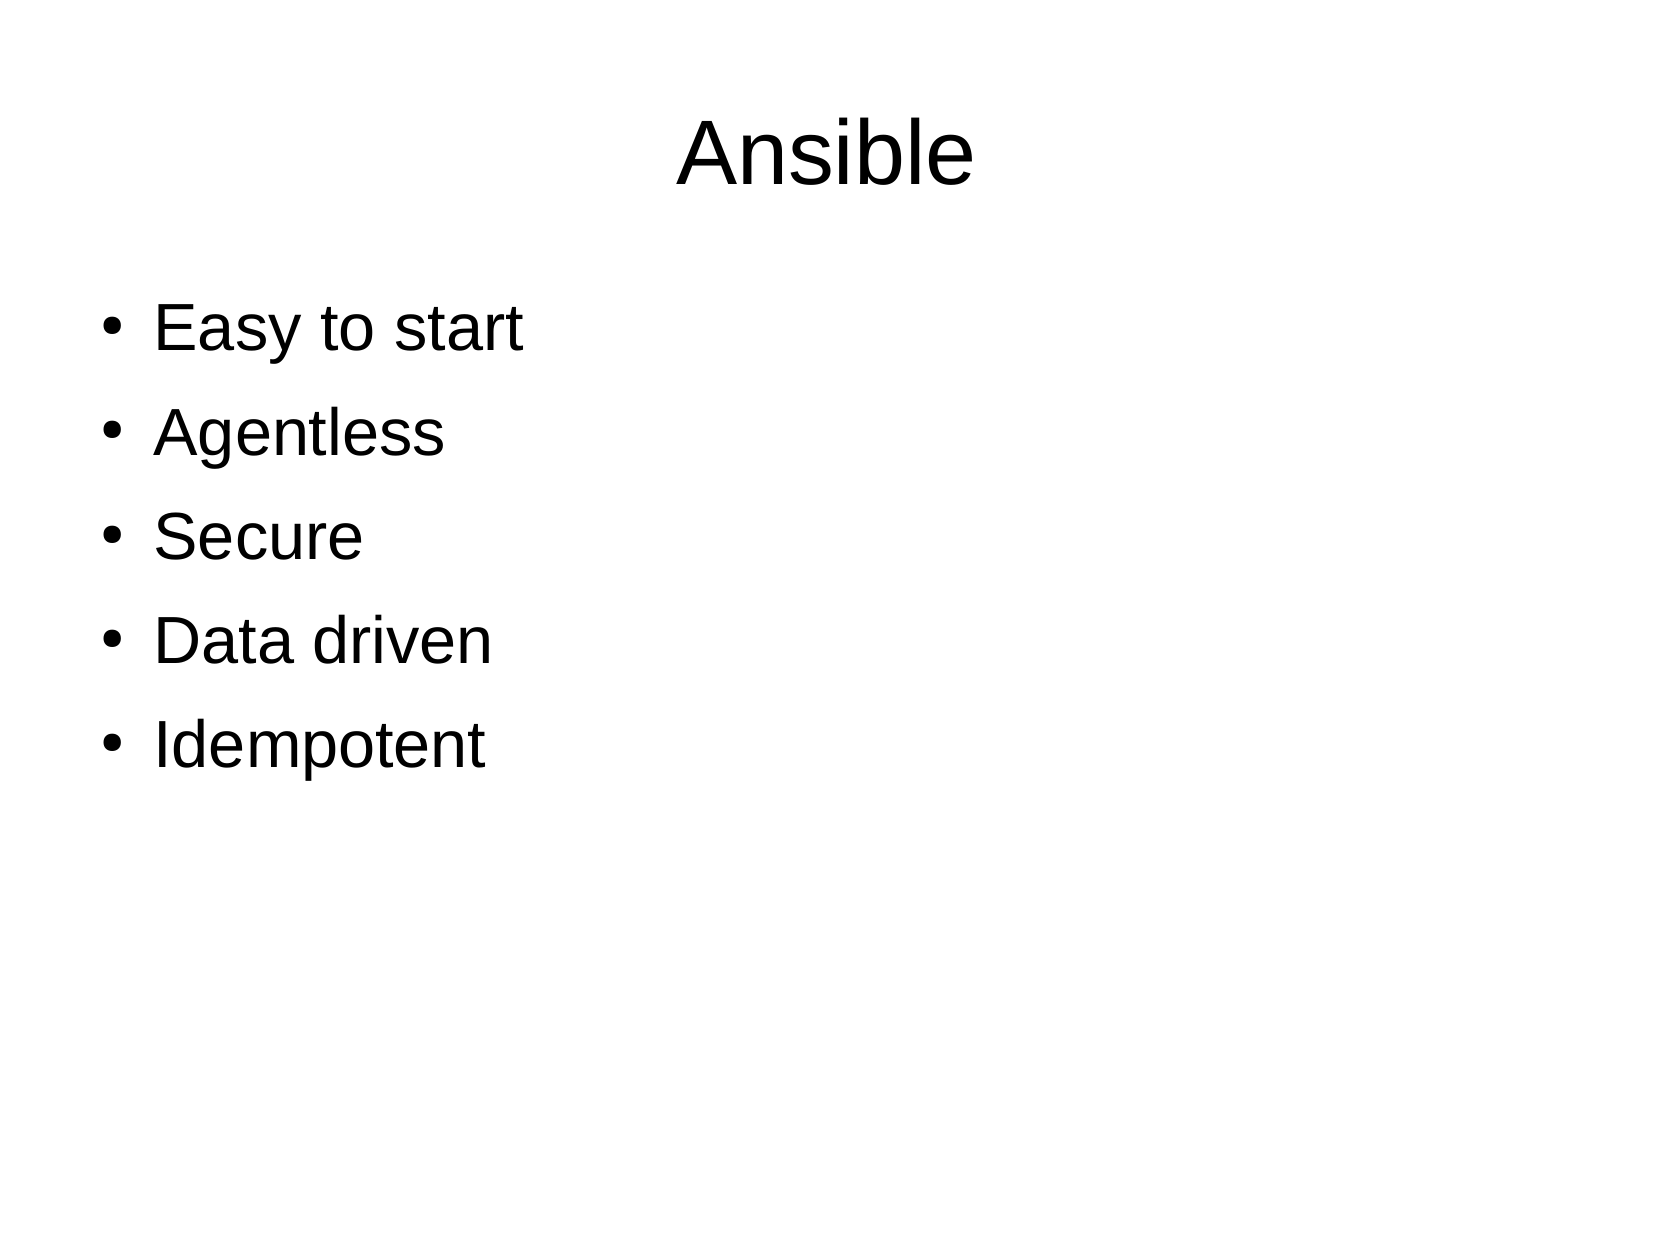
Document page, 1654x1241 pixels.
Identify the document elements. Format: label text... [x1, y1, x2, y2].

title Ansible [82, 49, 1571, 257]
list Easy to start Agentless Secure Data driven Idempotent [82, 290, 1538, 1010]
